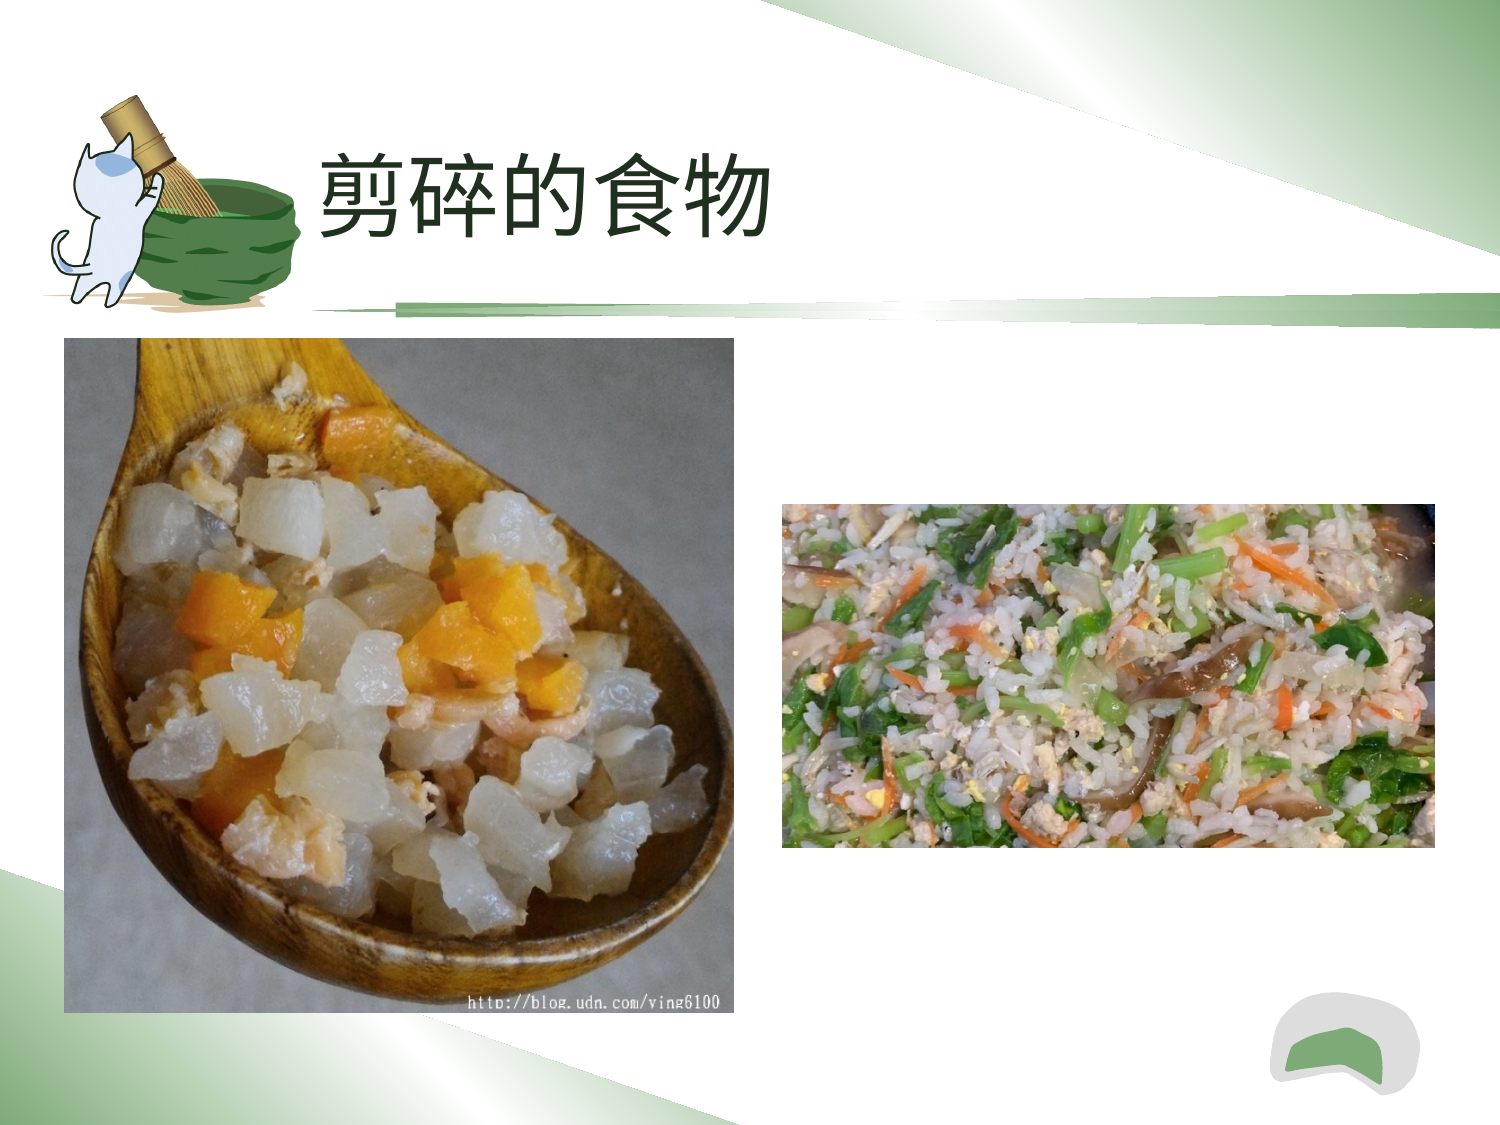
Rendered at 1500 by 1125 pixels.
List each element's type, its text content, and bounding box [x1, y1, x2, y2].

title 剪碎的食物 [301, 99, 1388, 288]
picture [782, 504, 1435, 848]
picture [29, 90, 306, 318]
picture [64, 338, 734, 1014]
